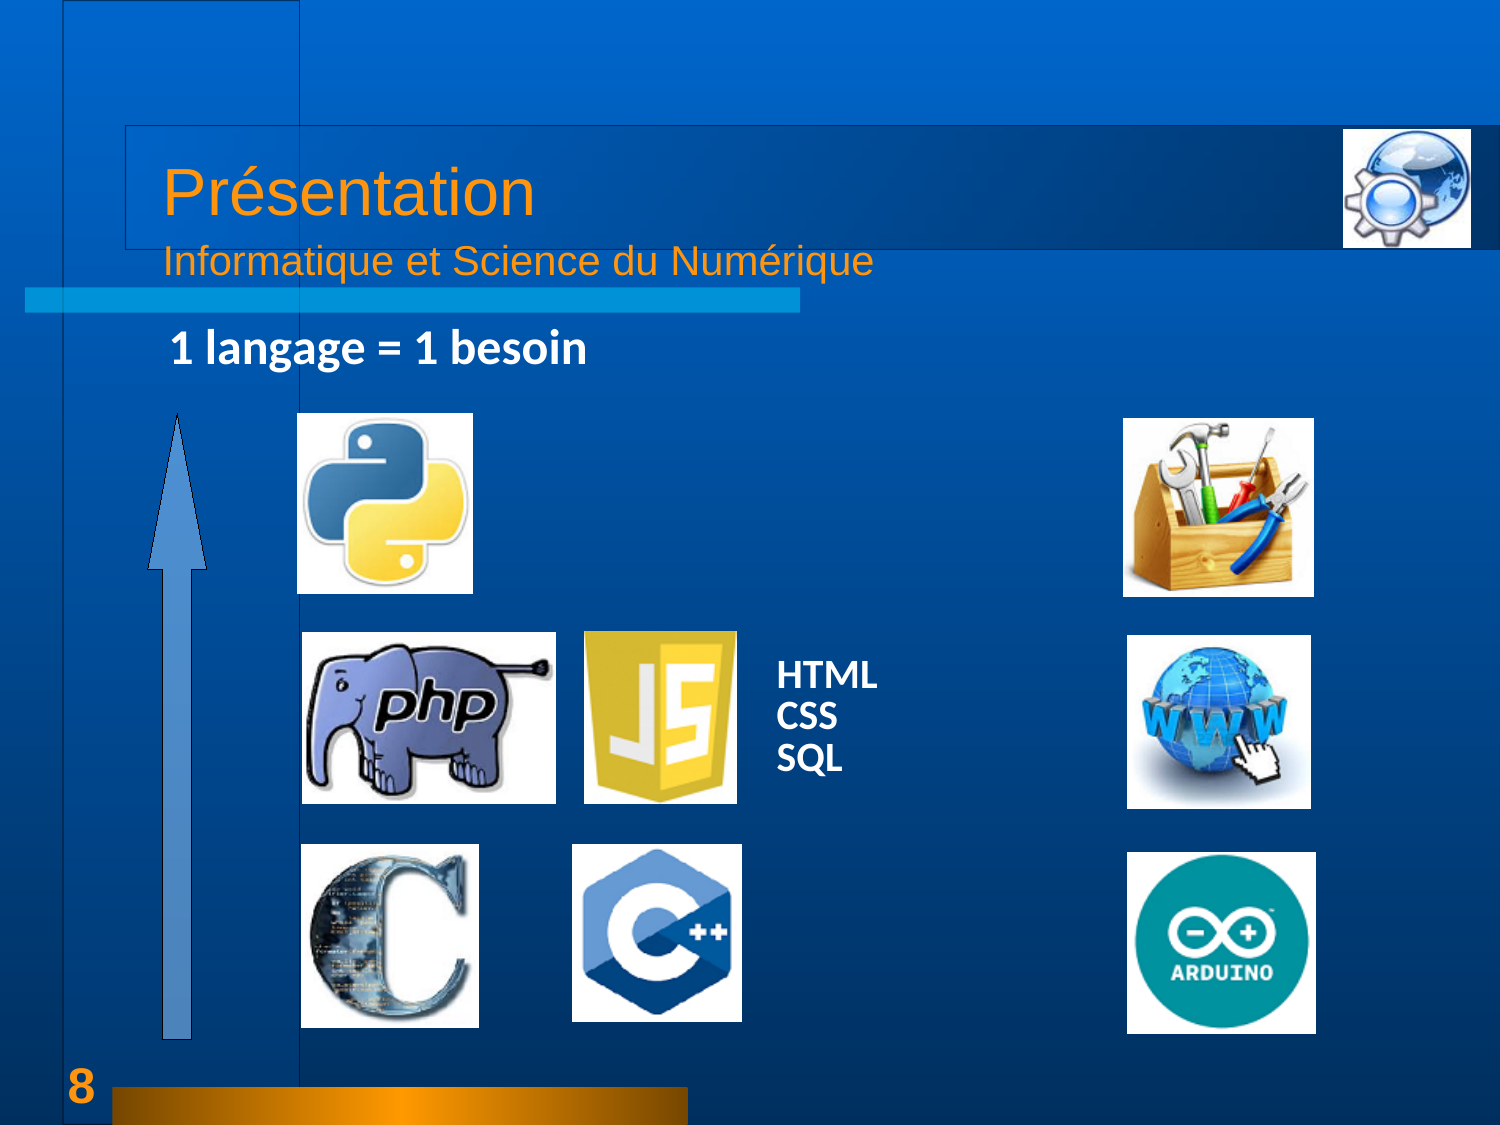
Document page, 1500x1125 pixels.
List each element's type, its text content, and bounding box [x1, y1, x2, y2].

picture [1123, 418, 1314, 597]
picture [302, 632, 556, 804]
picture [297, 413, 473, 594]
text_box 1 langage = 1 besoin [153, 319, 1424, 1063]
text_box [147, 413, 207, 1040]
picture [584, 631, 737, 804]
picture [572, 844, 742, 1022]
picture [1343, 129, 1471, 248]
text_box HTML CSS SQL [761, 649, 910, 833]
picture [301, 844, 479, 1028]
picture [1127, 852, 1316, 1034]
picture [1127, 635, 1311, 810]
